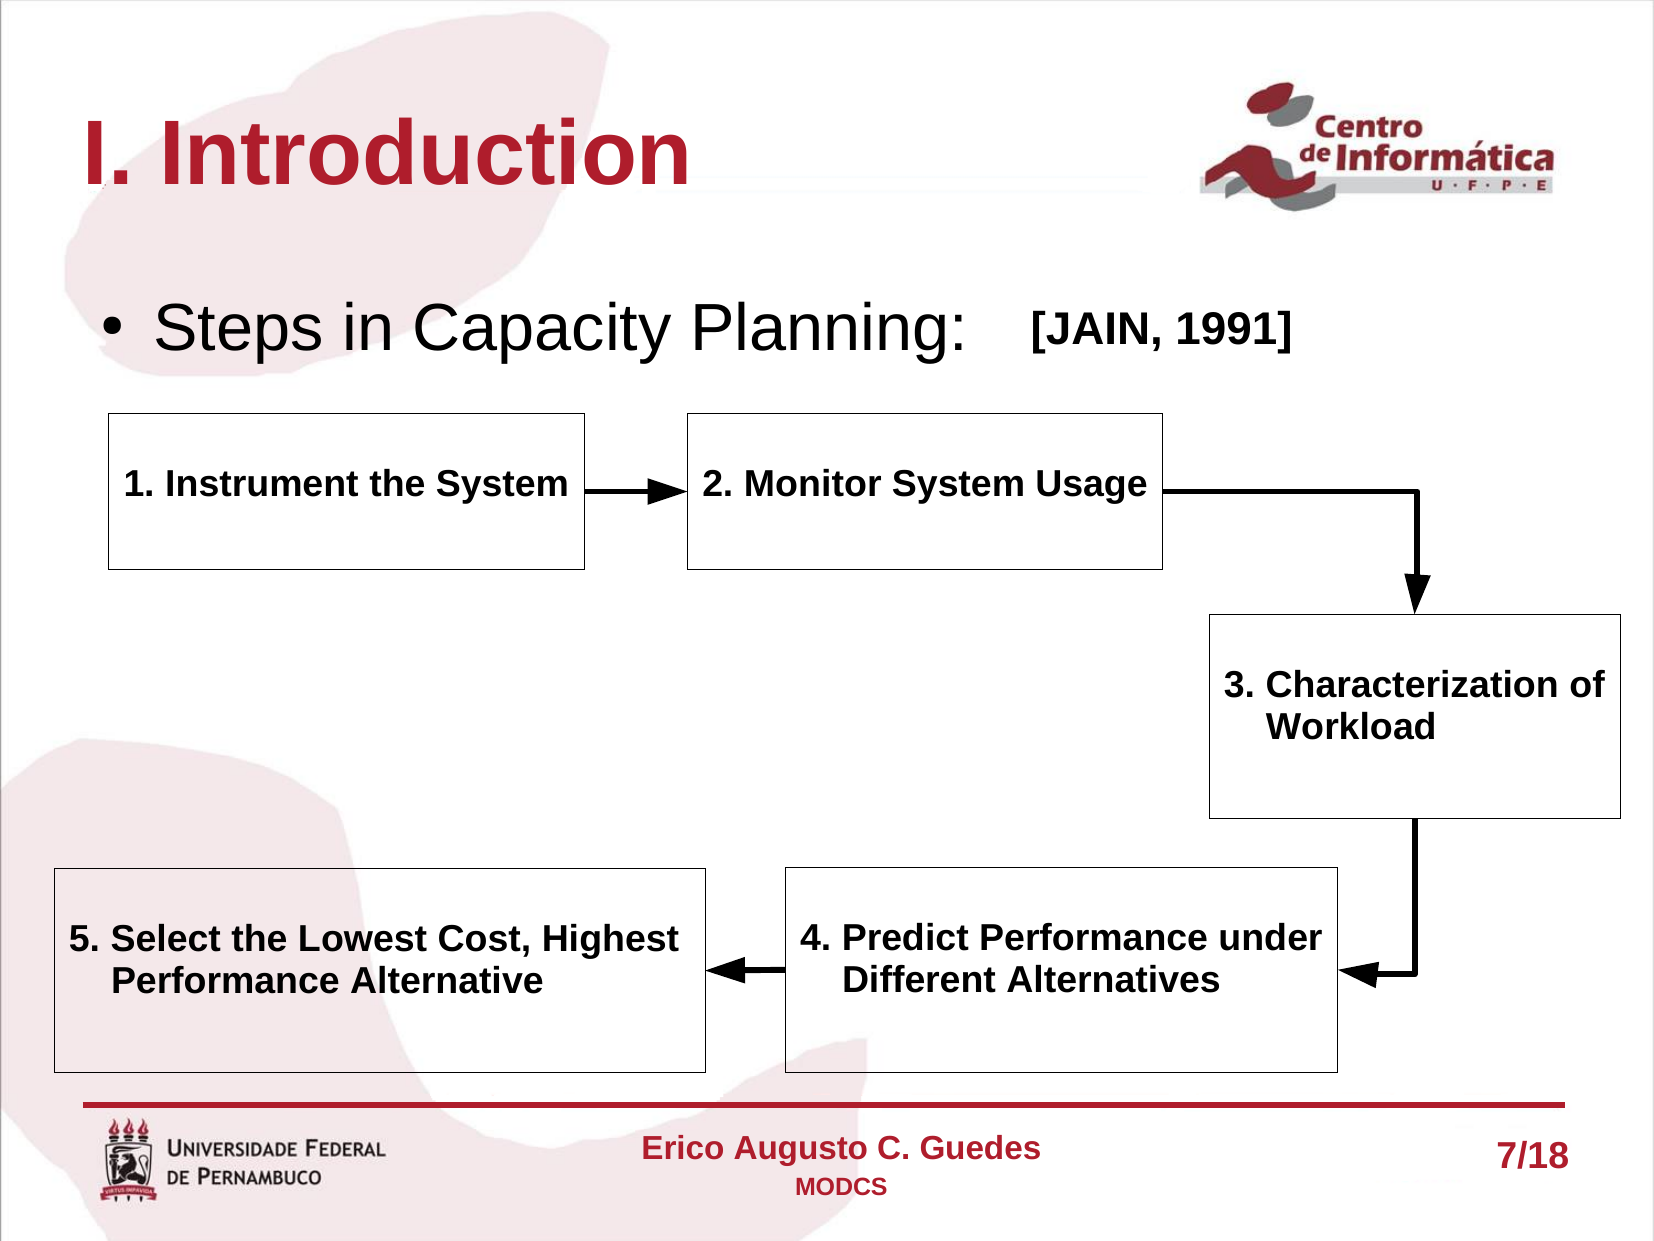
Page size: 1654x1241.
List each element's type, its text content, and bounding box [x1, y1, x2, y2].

text_box 5. Select the Lowest Cost, Highest Performance Alternative [54, 868, 706, 1073]
list Steps in Capacity Planning: [82, 819, 1571, 1094]
picture [0, 0, 1654, 1241]
text_box 4. Predict Performance under Different Alternatives [785, 867, 1338, 1073]
list Steps in Capacity Planning: [82, 290, 1571, 971]
text_box 2. Monitor System Usage [687, 413, 1163, 570]
text_box 3. Characterization of Workload [1209, 614, 1621, 819]
text_box 1. Instrument the System [108, 413, 585, 570]
text_box [JAIN, 1991] [1015, 295, 1308, 370]
title I. Introduction [82, 56, 1571, 250]
